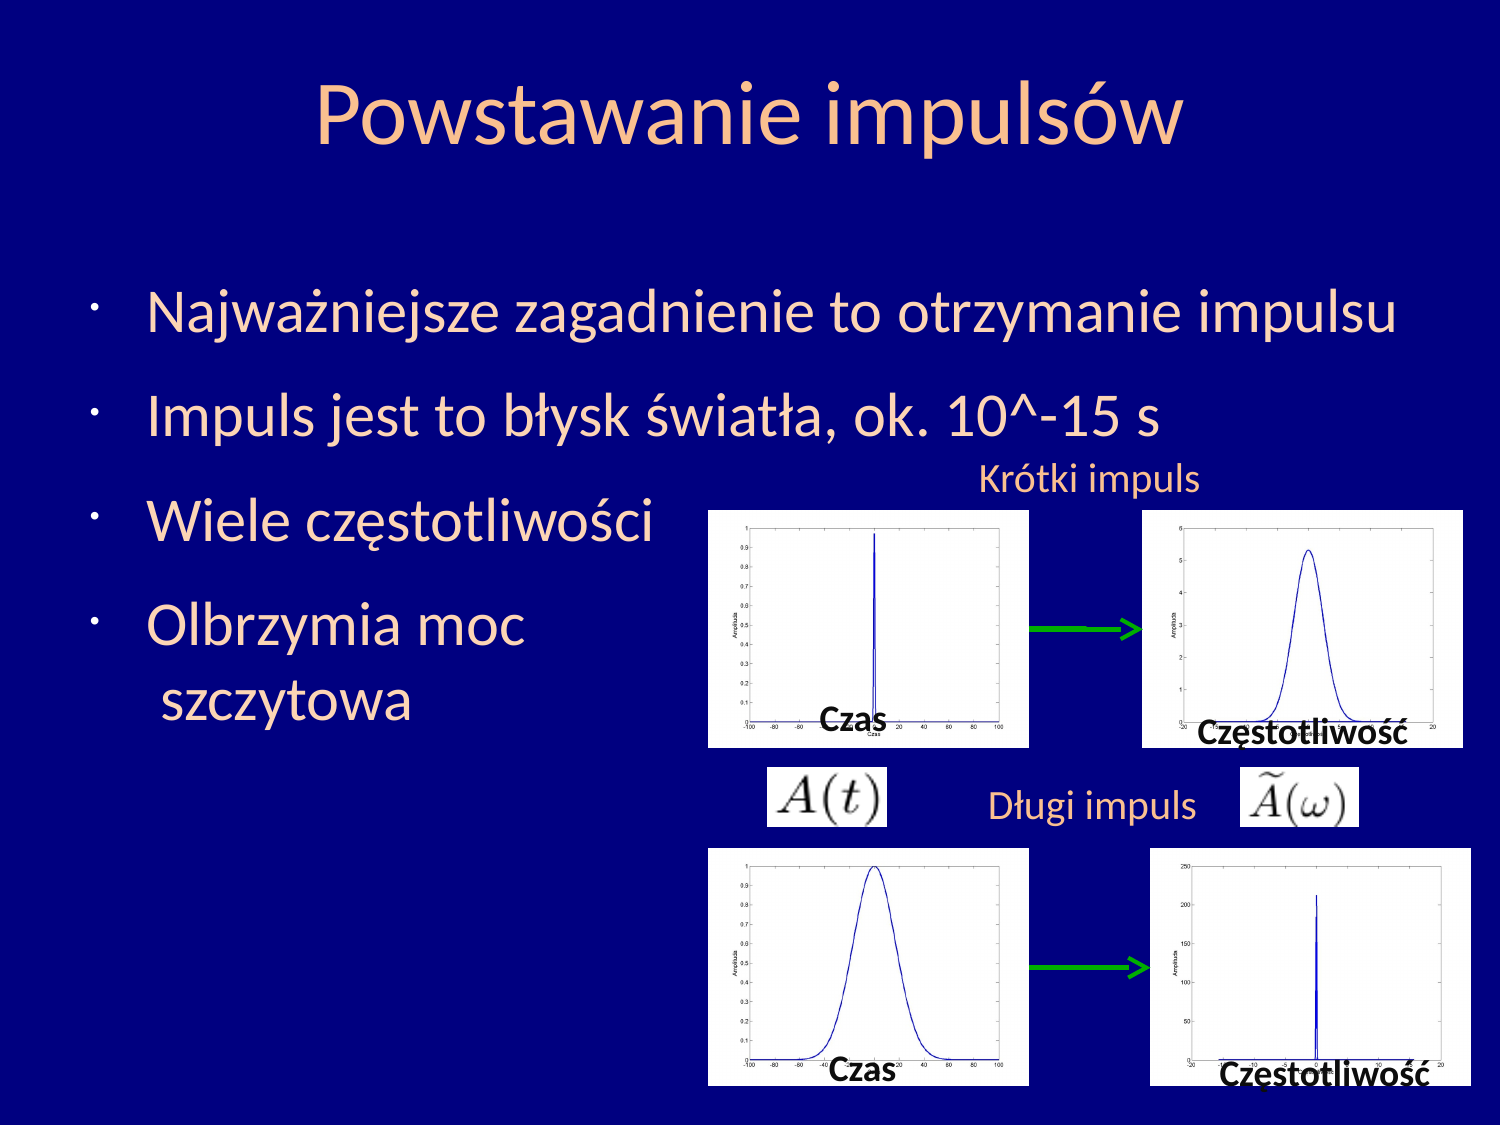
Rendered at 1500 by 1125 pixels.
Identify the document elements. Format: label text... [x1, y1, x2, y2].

picture [1240, 767, 1359, 827]
picture [708, 848, 1029, 1086]
title Krótki impuls [960, 442, 1220, 621]
text_box Częstotliwość [1182, 700, 1441, 760]
picture [1142, 510, 1463, 748]
text_box Częstotliwość [1204, 1041, 1471, 1101]
text_box Czas [804, 686, 910, 747]
picture [767, 767, 887, 827]
list Najważniejsze zagadnienie to otrzymanie impulsu Impuls jest to błysk światła, ok. 10^-15 s Wiele częstotliwości Olbrzymia moc szczytowa [75, 262, 1425, 1005]
picture [1150, 848, 1471, 1086]
text_box Długi impuls [944, 770, 1241, 836]
text_box Czas [814, 1036, 949, 1097]
title Powstawanie impulsów [75, 45, 1425, 233]
picture [708, 510, 1029, 748]
